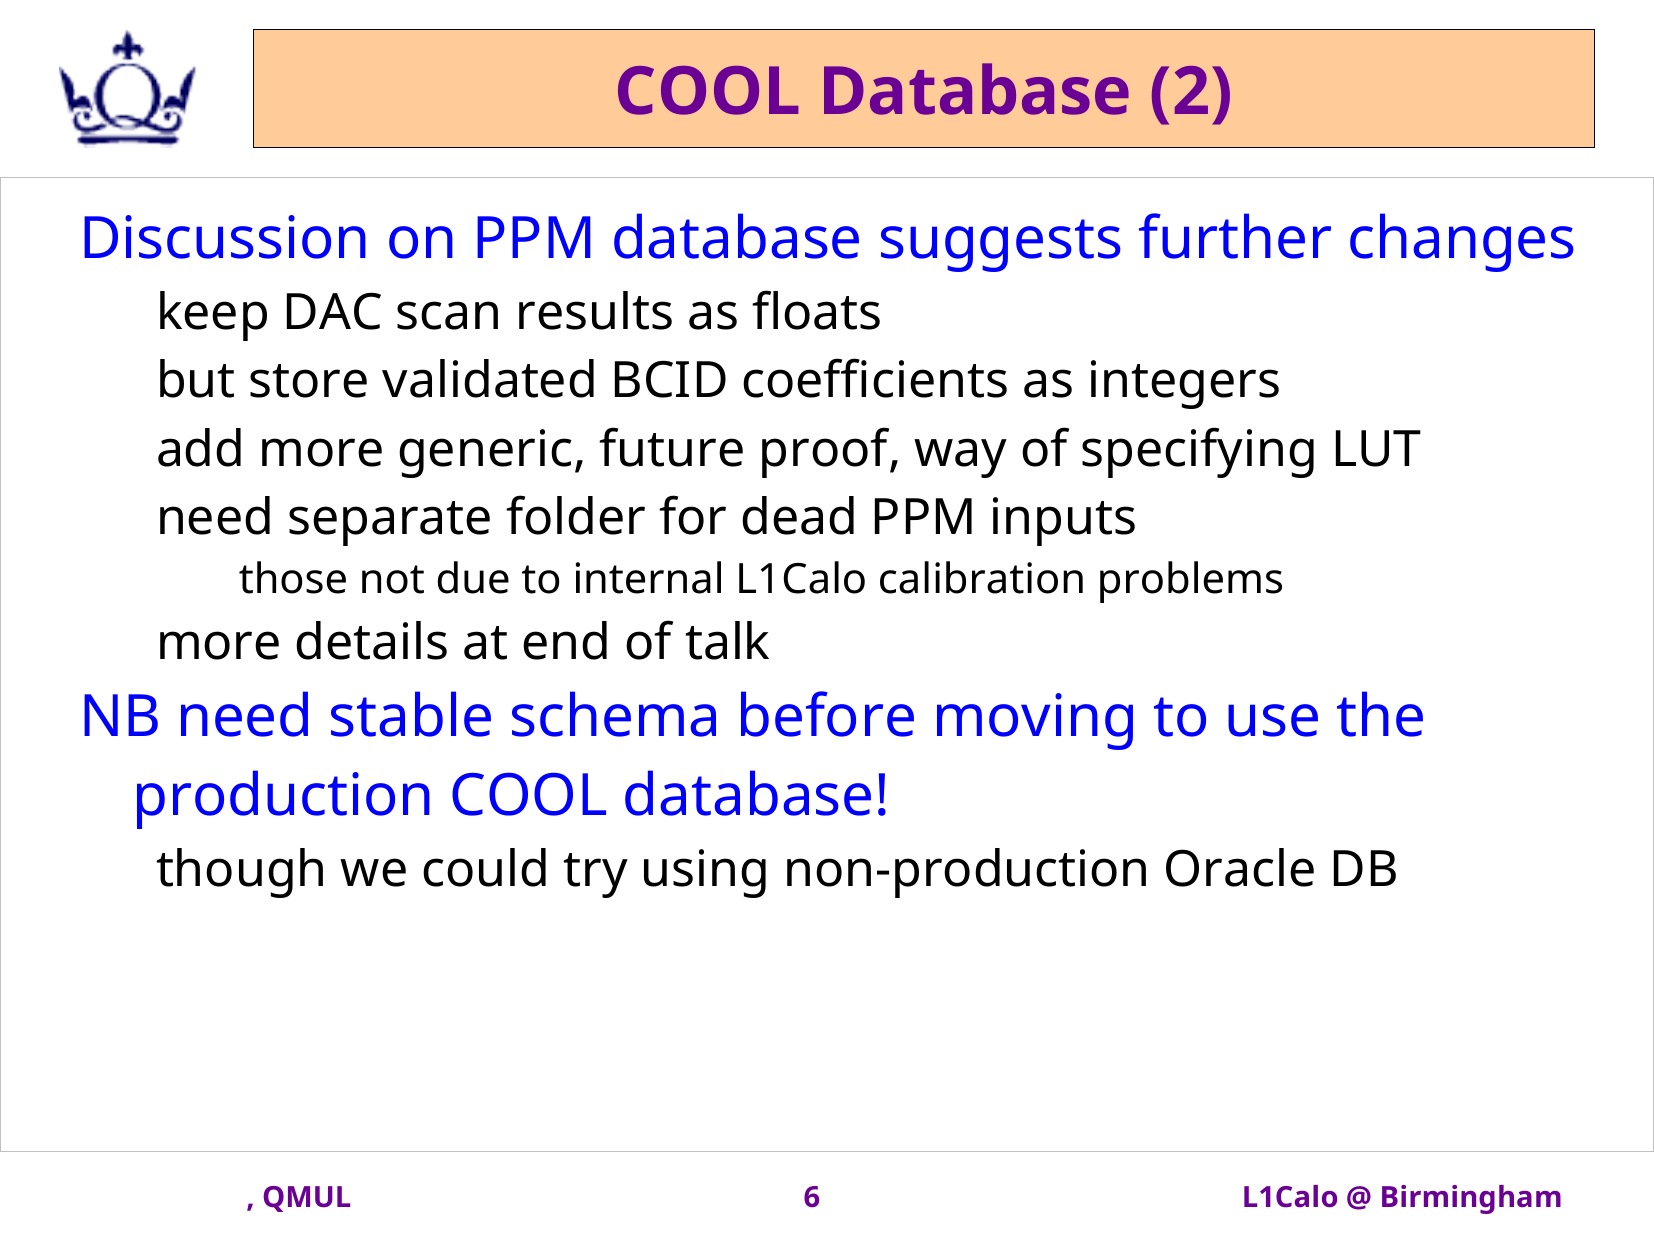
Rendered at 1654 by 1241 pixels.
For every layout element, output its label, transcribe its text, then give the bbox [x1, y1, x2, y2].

title COOL Database (2) [253, 29, 1595, 148]
list Discussion on PPM database suggests further changes keep DAC scan results as floats but store validated BCID coefficients as integers add more generic, future proof, way of specifying LUT need separate folder for dead PPM inputs those not due to internal L1Calo calibration problems more details at end of talk NB need stable schema before moving to use the production COOL database! though we could try using non-production Oracle DB [61, 196, 1605, 1117]
picture [59, 29, 200, 148]
